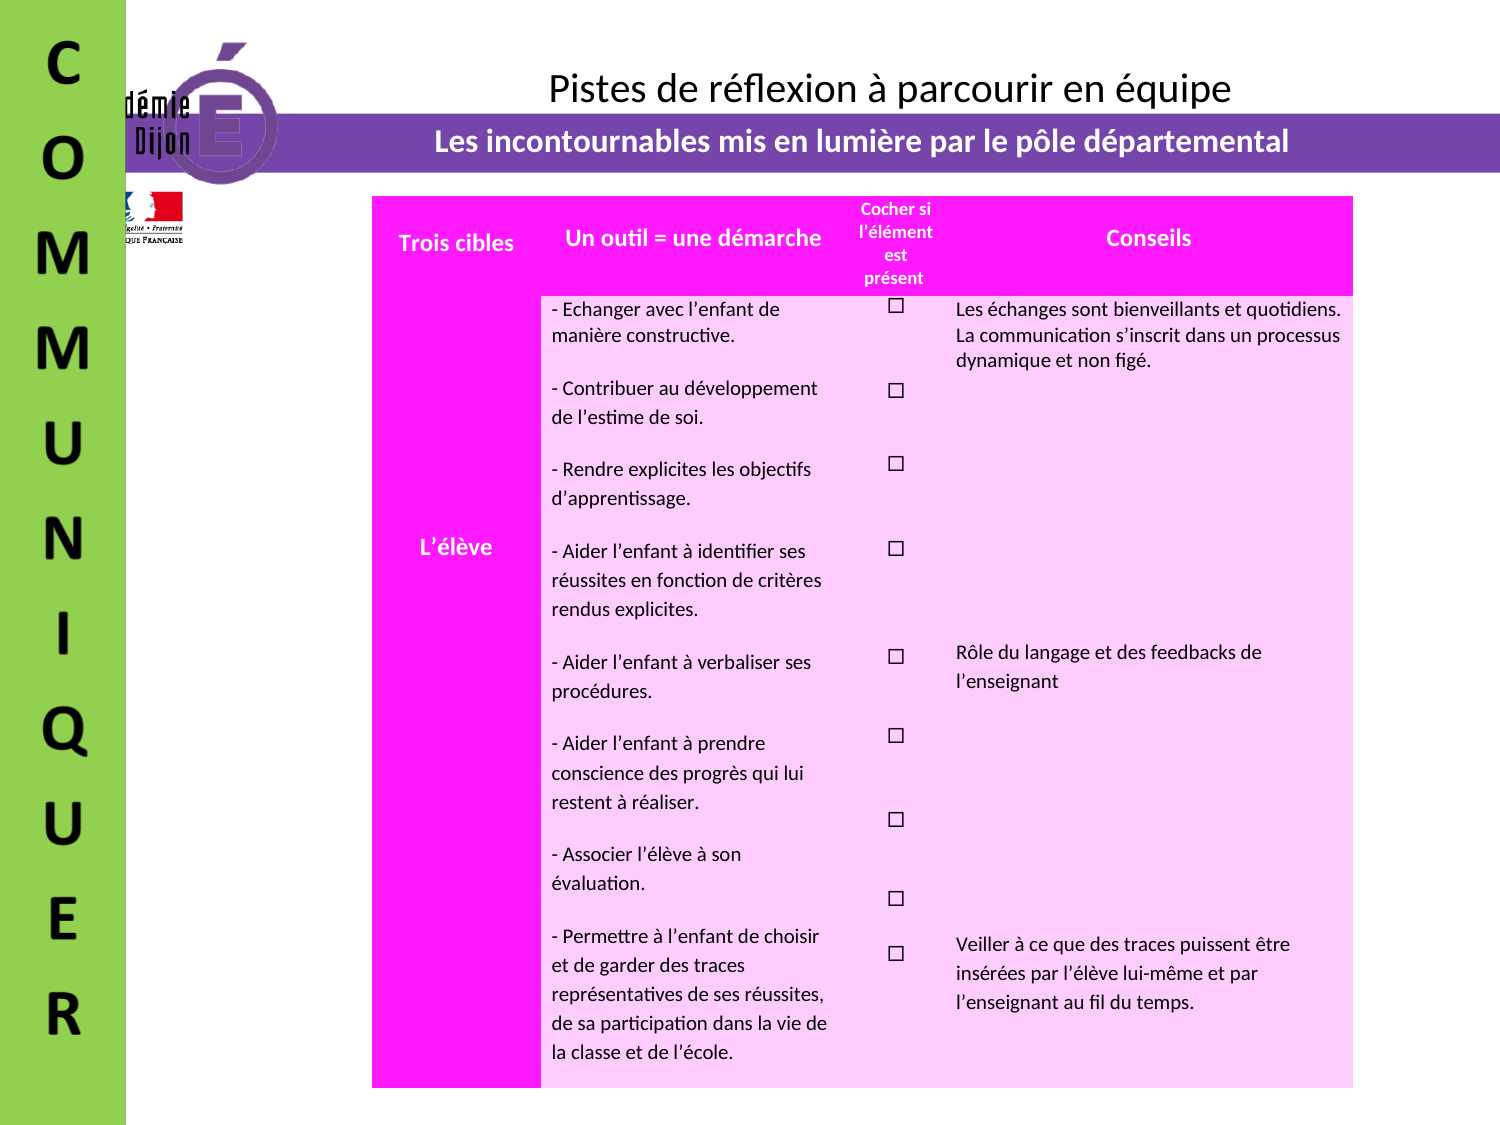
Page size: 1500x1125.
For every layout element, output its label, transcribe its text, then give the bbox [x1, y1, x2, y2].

table_cell L’élève [372, 296, 541, 1088]
table_header Conseils [945, 196, 1353, 296]
table_cell Les échanges sont bienveillants et quotidiens. La communication s’inscrit dans un processus dynamique et non figé. Rôle du langage et des feedbacks de l’enseignant Veiller à ce que des traces puissent être insérées par l’élève lui-même et par l’enseignant au fil du temps. [945, 296, 1353, 1088]
text_box Pistes de réflexion à parcourir en équipe Les incontournables mis en lumière par le pôle départemental [210, 17, 1421, 1073]
picture [0, 0, 210, 1125]
table_cell          [847, 296, 945, 1088]
table_header Trois cibles [372, 196, 541, 296]
table_cell - Echanger avec l’enfant de manière constructive. - Contribuer au développement de l’estime de soi. - Rendre explicites les objectifs d’apprentissage. - Aider l’enfant à identifier ses réussites en fonction de critères rendus explicites. - Aider l’enfant à verbaliser ses procédures. - Aider l’enfant à prendre conscience des progrès qui lui restent à réaliser. - Associer l’élève à son évaluation. - Permettre à l’enfant de choisir et de garder des traces représentatives de ses réussites, de sa participation dans la vie de la classe et de l’école. [541, 296, 847, 1088]
table_header Cocher si l’élément est présent [847, 196, 945, 296]
table_header Un outil = une démarche [541, 196, 847, 296]
